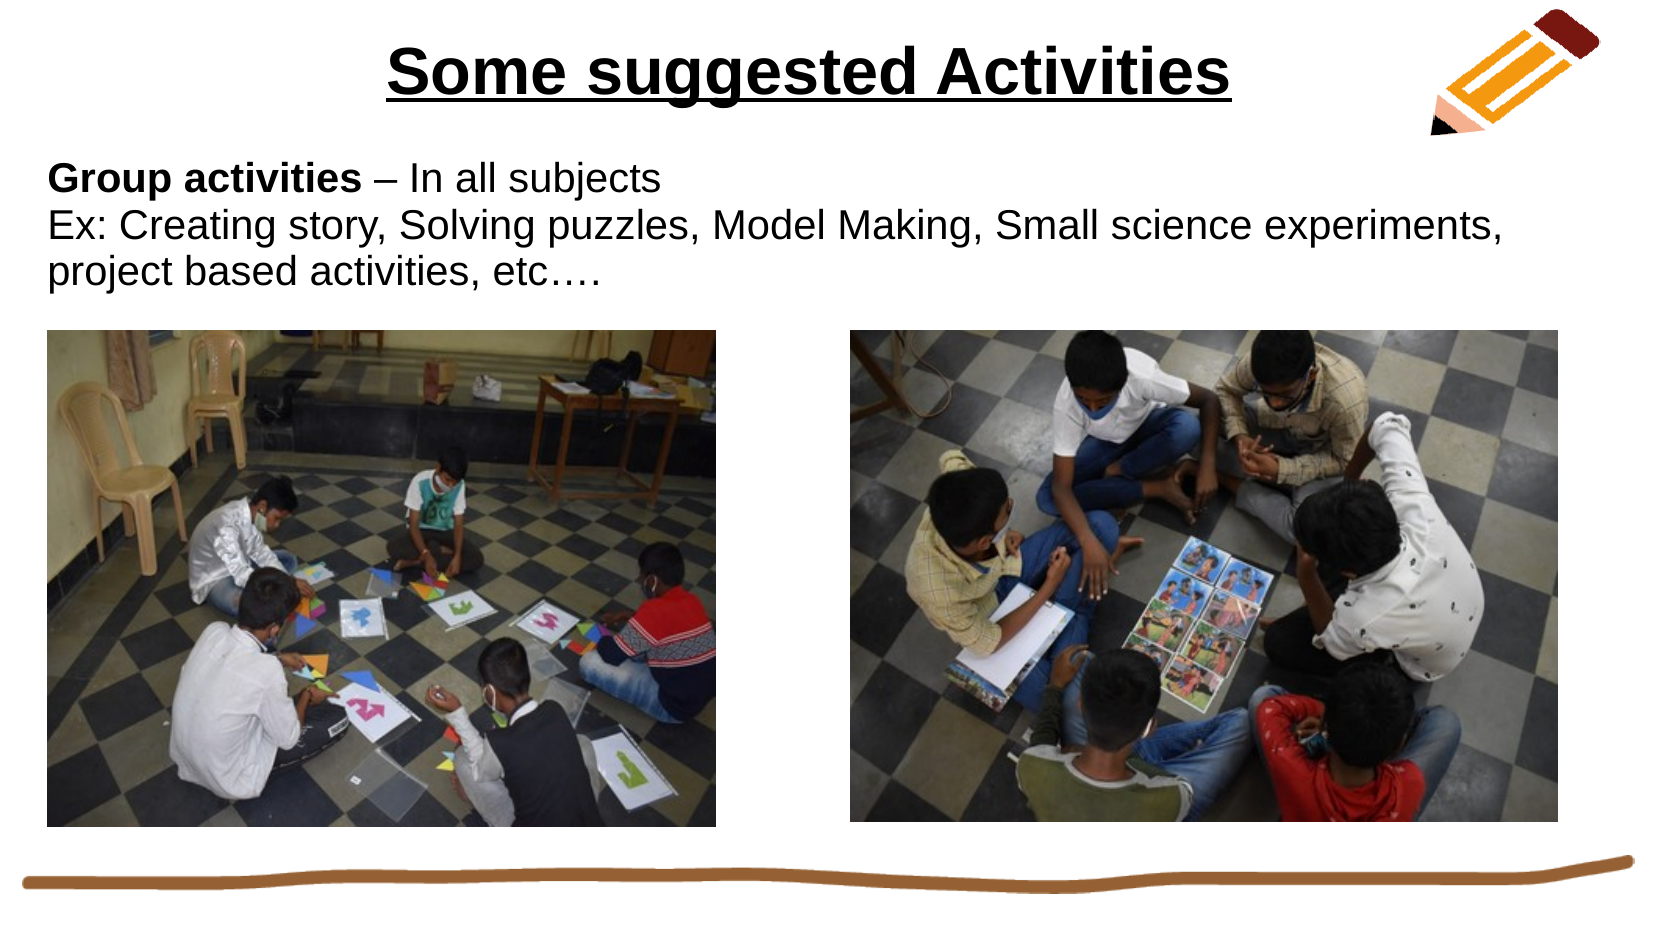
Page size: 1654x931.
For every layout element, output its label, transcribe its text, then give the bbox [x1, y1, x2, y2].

picture [1430, 9, 1601, 136]
picture [47, 330, 716, 827]
picture [22, 855, 1635, 894]
subtitle Some suggested Activities Group activities – In all subjects Ex: Creating story, Solving puzzles, Model Making, Small science experiments, project based activities, etc…. [47, 33, 1571, 853]
picture [850, 330, 1558, 822]
